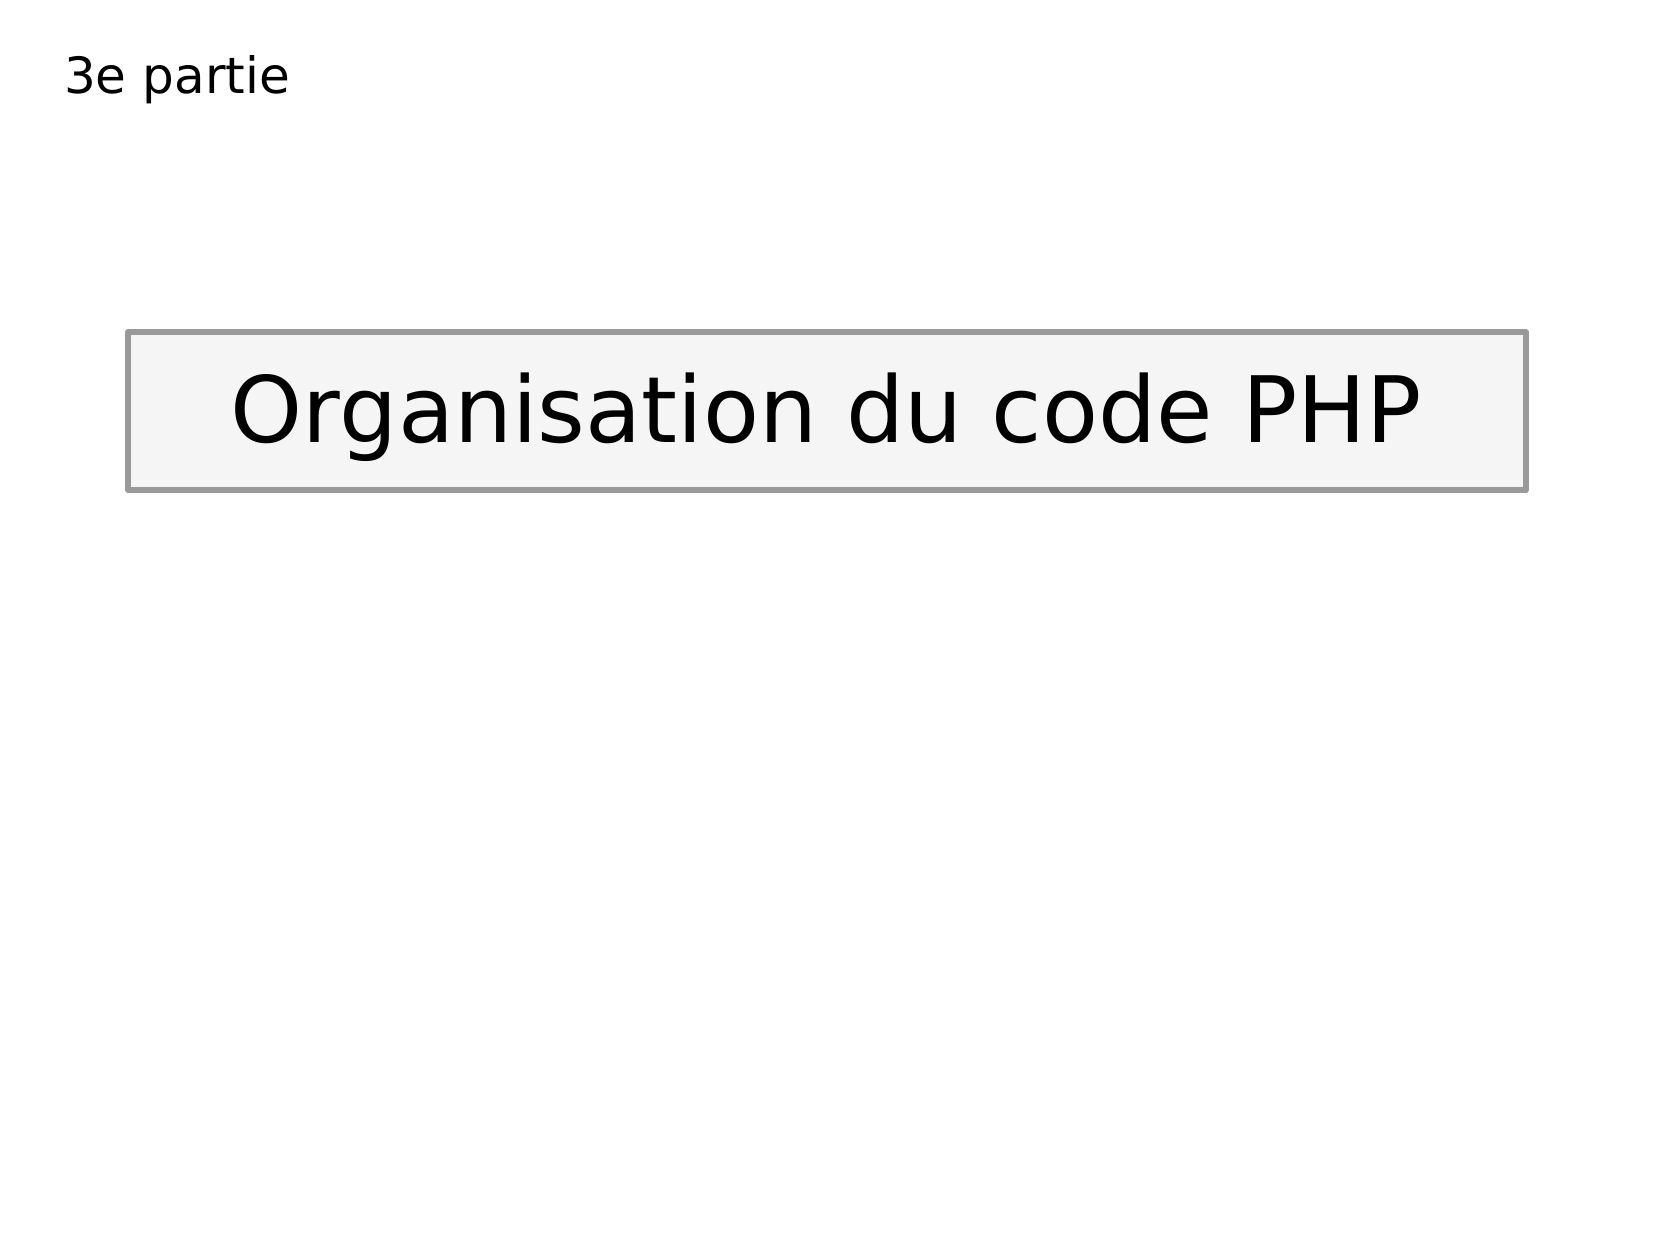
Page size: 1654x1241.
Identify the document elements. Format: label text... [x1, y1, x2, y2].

title Organisation du code PHP [136, 347, 1518, 473]
text_box [127, 331, 1526, 490]
text_box 3e partie [43, 47, 349, 106]
